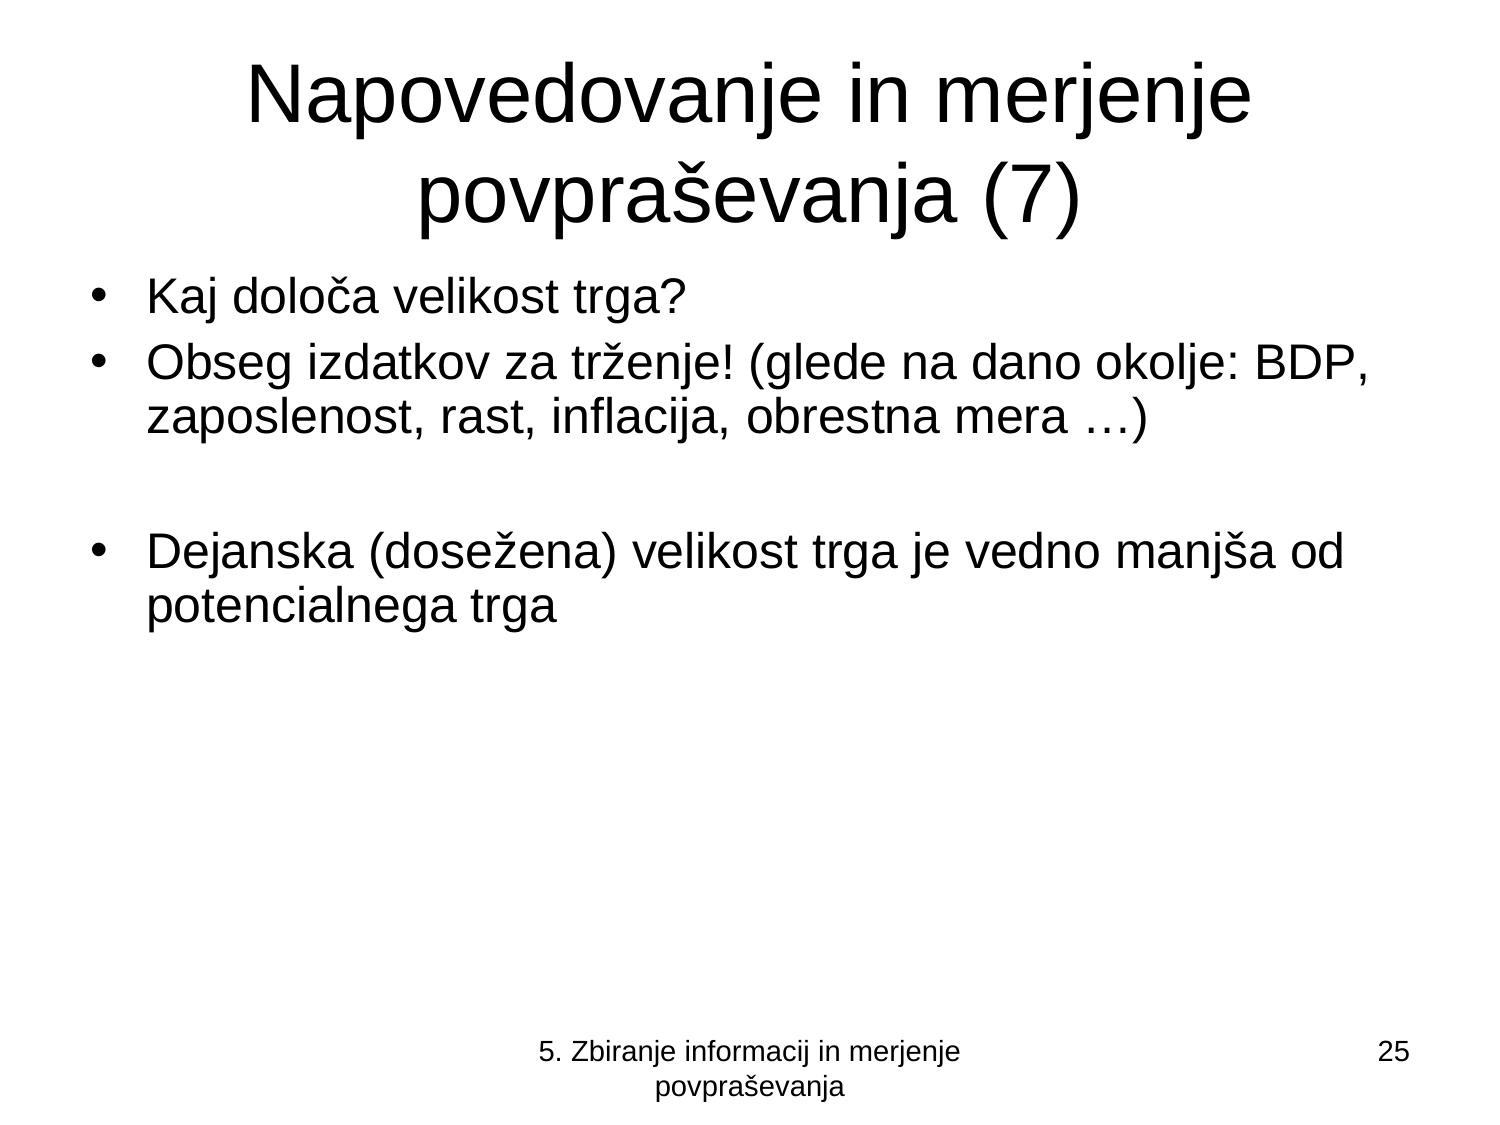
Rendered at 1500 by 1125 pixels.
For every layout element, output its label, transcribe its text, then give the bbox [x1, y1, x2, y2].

text_box <number> [1074, 1024, 1426, 1103]
text_box 5. Zbiranje informacij in merjenje povpraševanja [512, 1024, 988, 1103]
list Kaj določa velikost trga? Obseg izdatkov za trženje! (glede na dano okolje: BDP, zaposlenost, rast, inflacija, obrestna mera …) Dejanska (dosežena) velikost trga je vedno manjša od potencialnega trga [75, 262, 1426, 1006]
title Napovedovanje in merjenje povpraševanja (7) [75, 31, 1426, 247]
